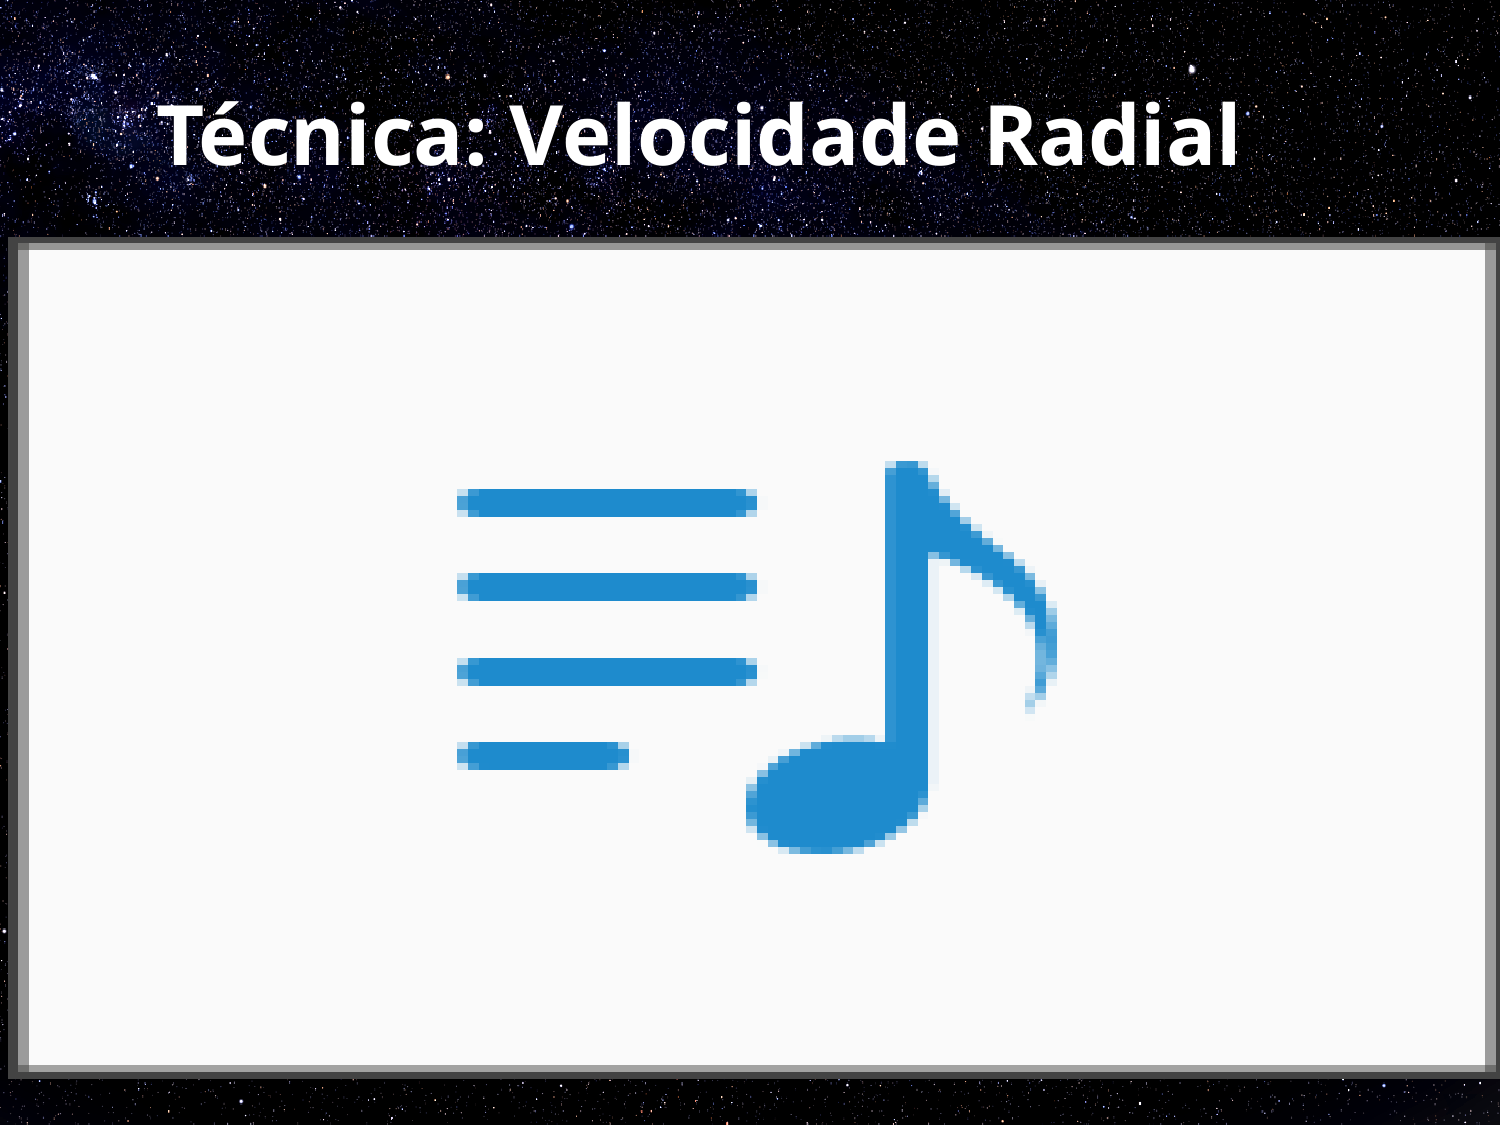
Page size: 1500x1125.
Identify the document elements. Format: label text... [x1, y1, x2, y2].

text_box [7, 236, 1500, 1080]
title Técnica: Velocidade Radial [141, 11, 1417, 236]
picture [0, 0, 1500, 1125]
